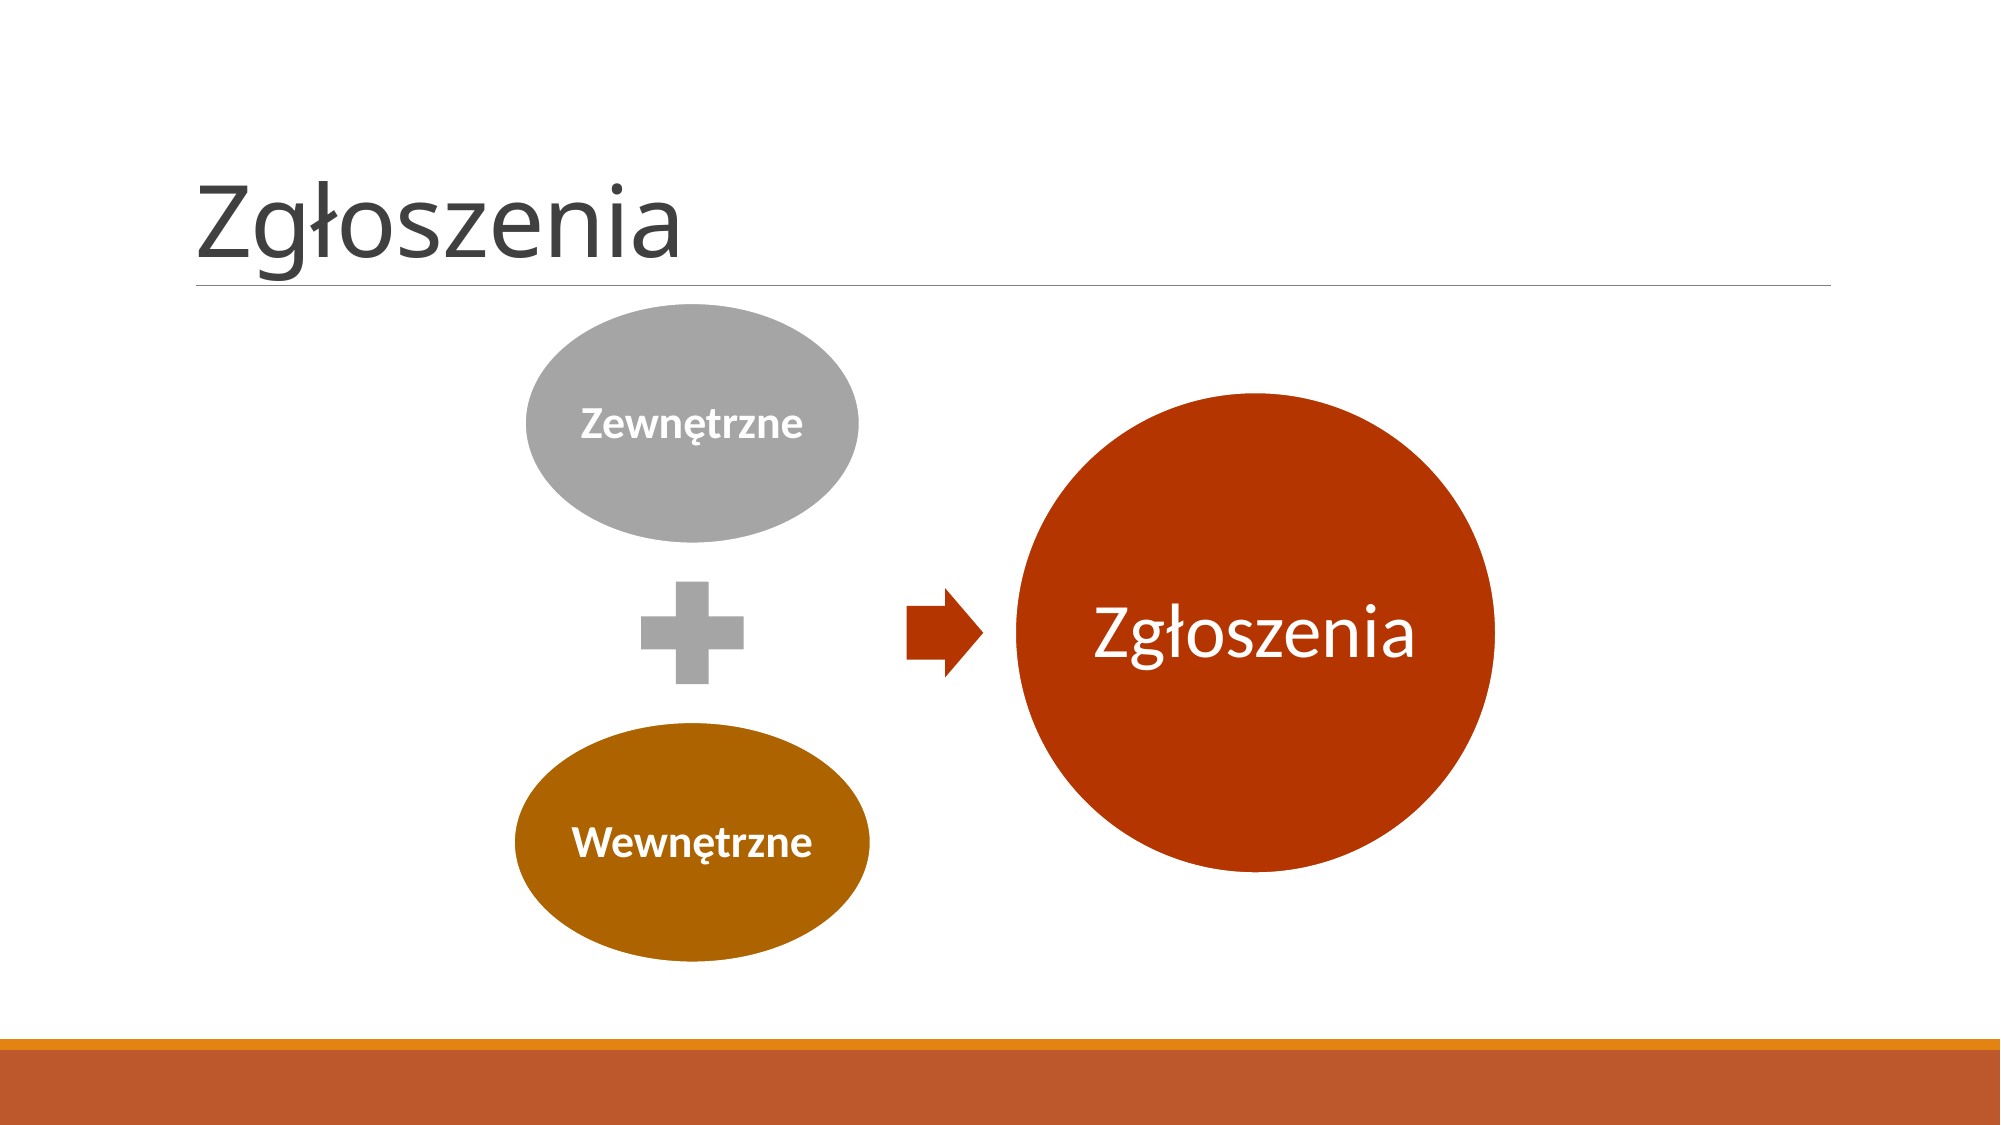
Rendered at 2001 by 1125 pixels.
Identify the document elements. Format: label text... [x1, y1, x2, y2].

text_box Wewnętrzne [513, 722, 871, 963]
text_box [906, 588, 984, 678]
text_box Zgłoszenia [1014, 392, 1497, 874]
text_box Zewnętrzne [524, 303, 860, 544]
title Zgłoszenia [180, 47, 1831, 286]
text_box [641, 581, 744, 685]
